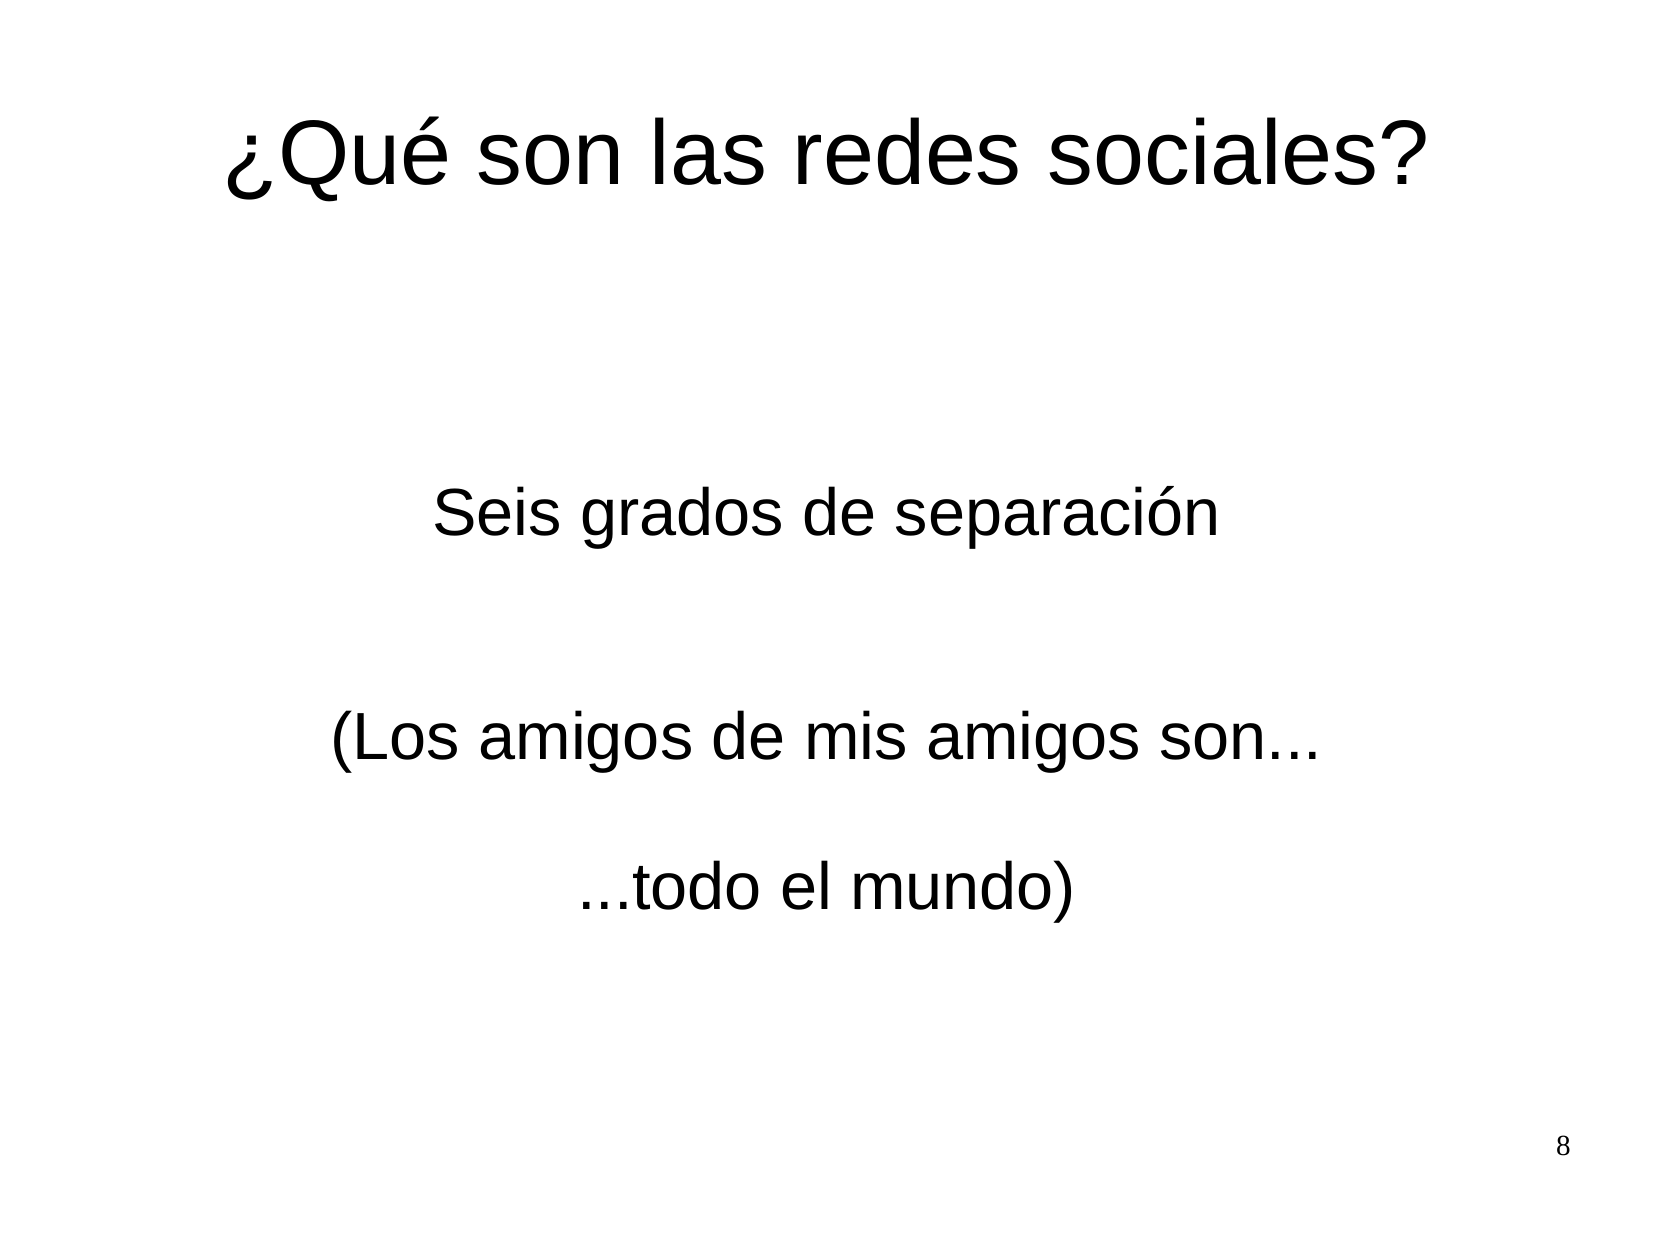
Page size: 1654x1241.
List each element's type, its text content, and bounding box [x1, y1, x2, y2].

subtitle Seis grados de separación (Los amigos de mis amigos son... ...todo el mundo) [82, 290, 1571, 1109]
title ¿Qué son las redes sociales? [82, 49, 1571, 257]
